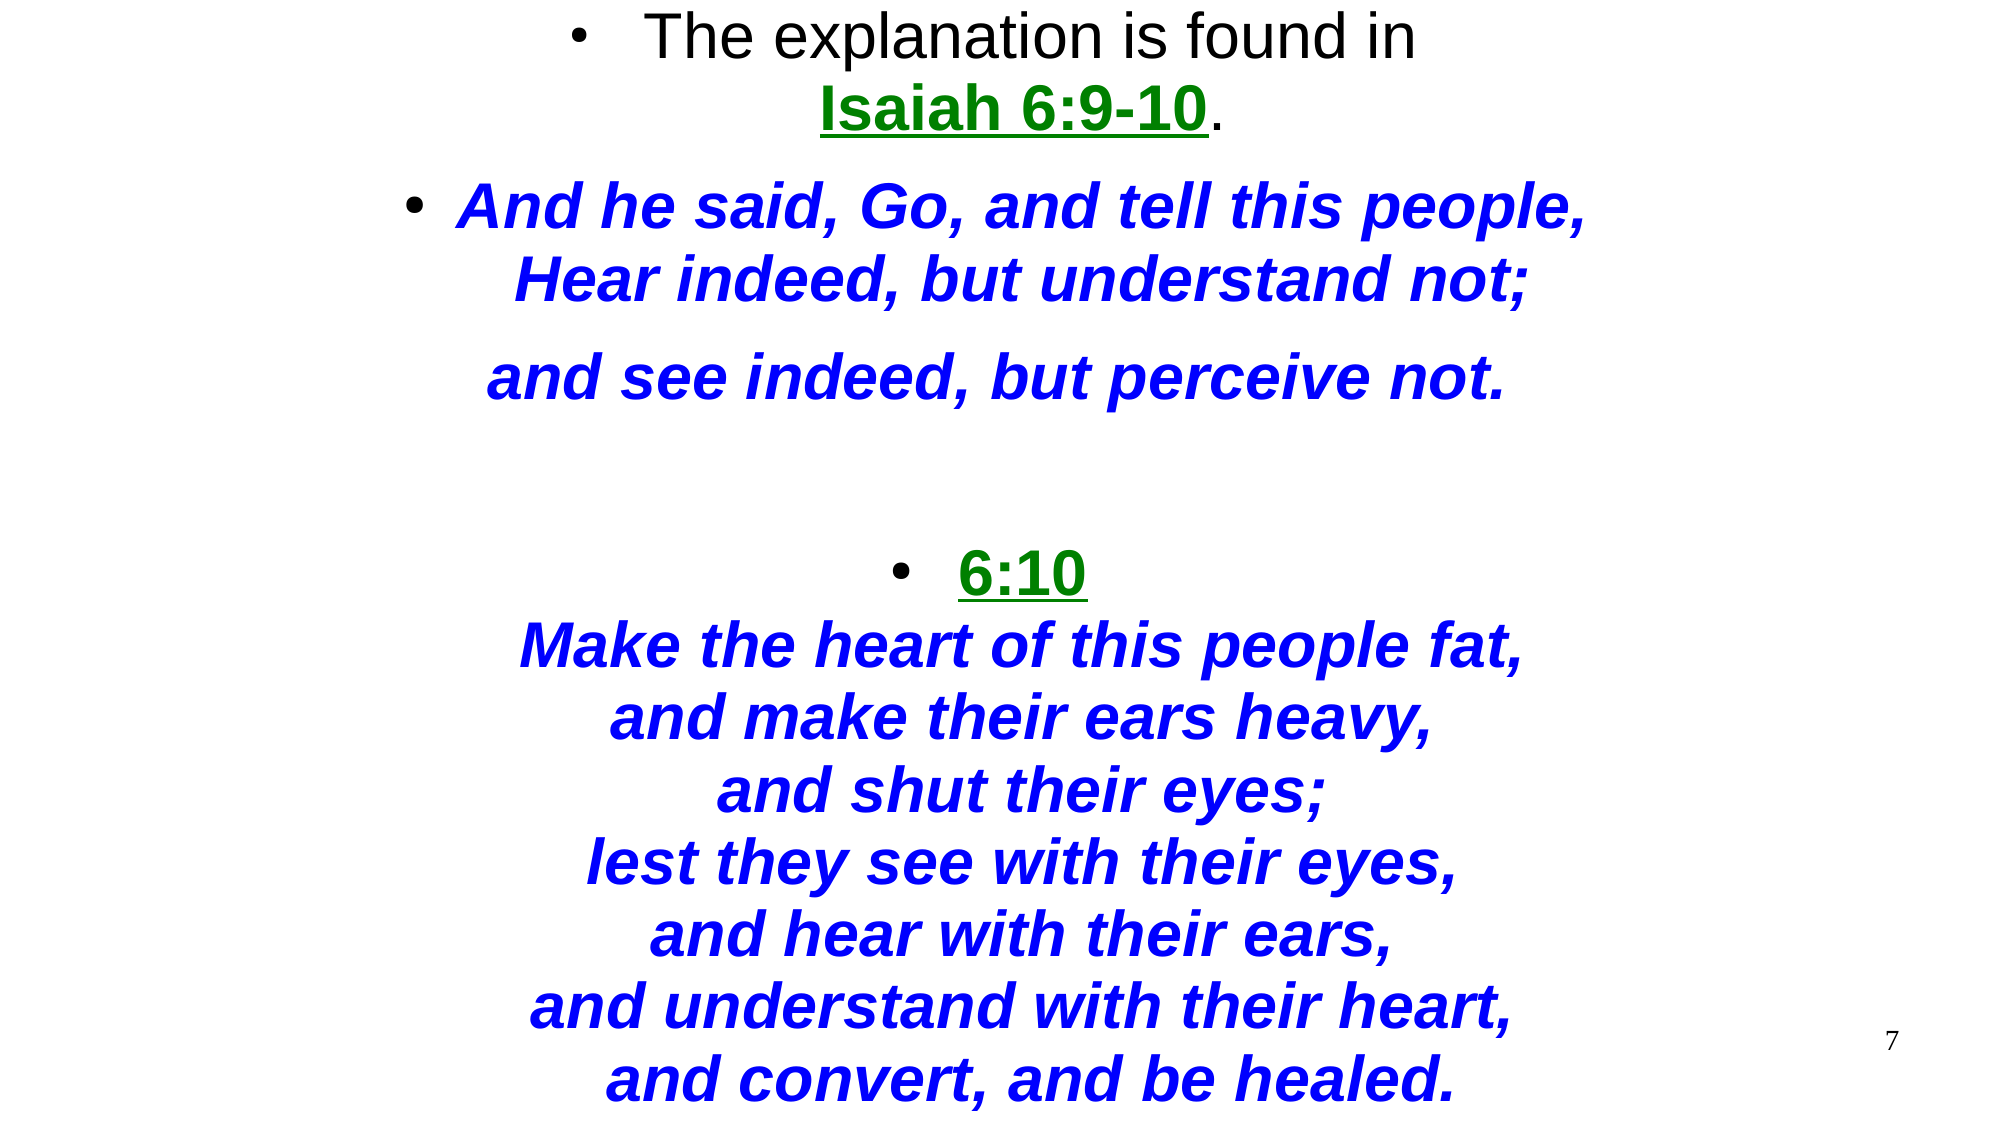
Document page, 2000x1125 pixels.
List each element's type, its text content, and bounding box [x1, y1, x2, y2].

list The explanation is found in Isaiah 6:9-10. And he said, Go, and tell this people, Hear indeed, but understand not; and see indeed, but perceive not. 6:10 Make the heart of this people fat, and make their ears heavy, and shut their eyes; lest they see with their eyes, and hear with their ears, and understand with their heart, and convert, and be healed. [0, 0, 1996, 1123]
